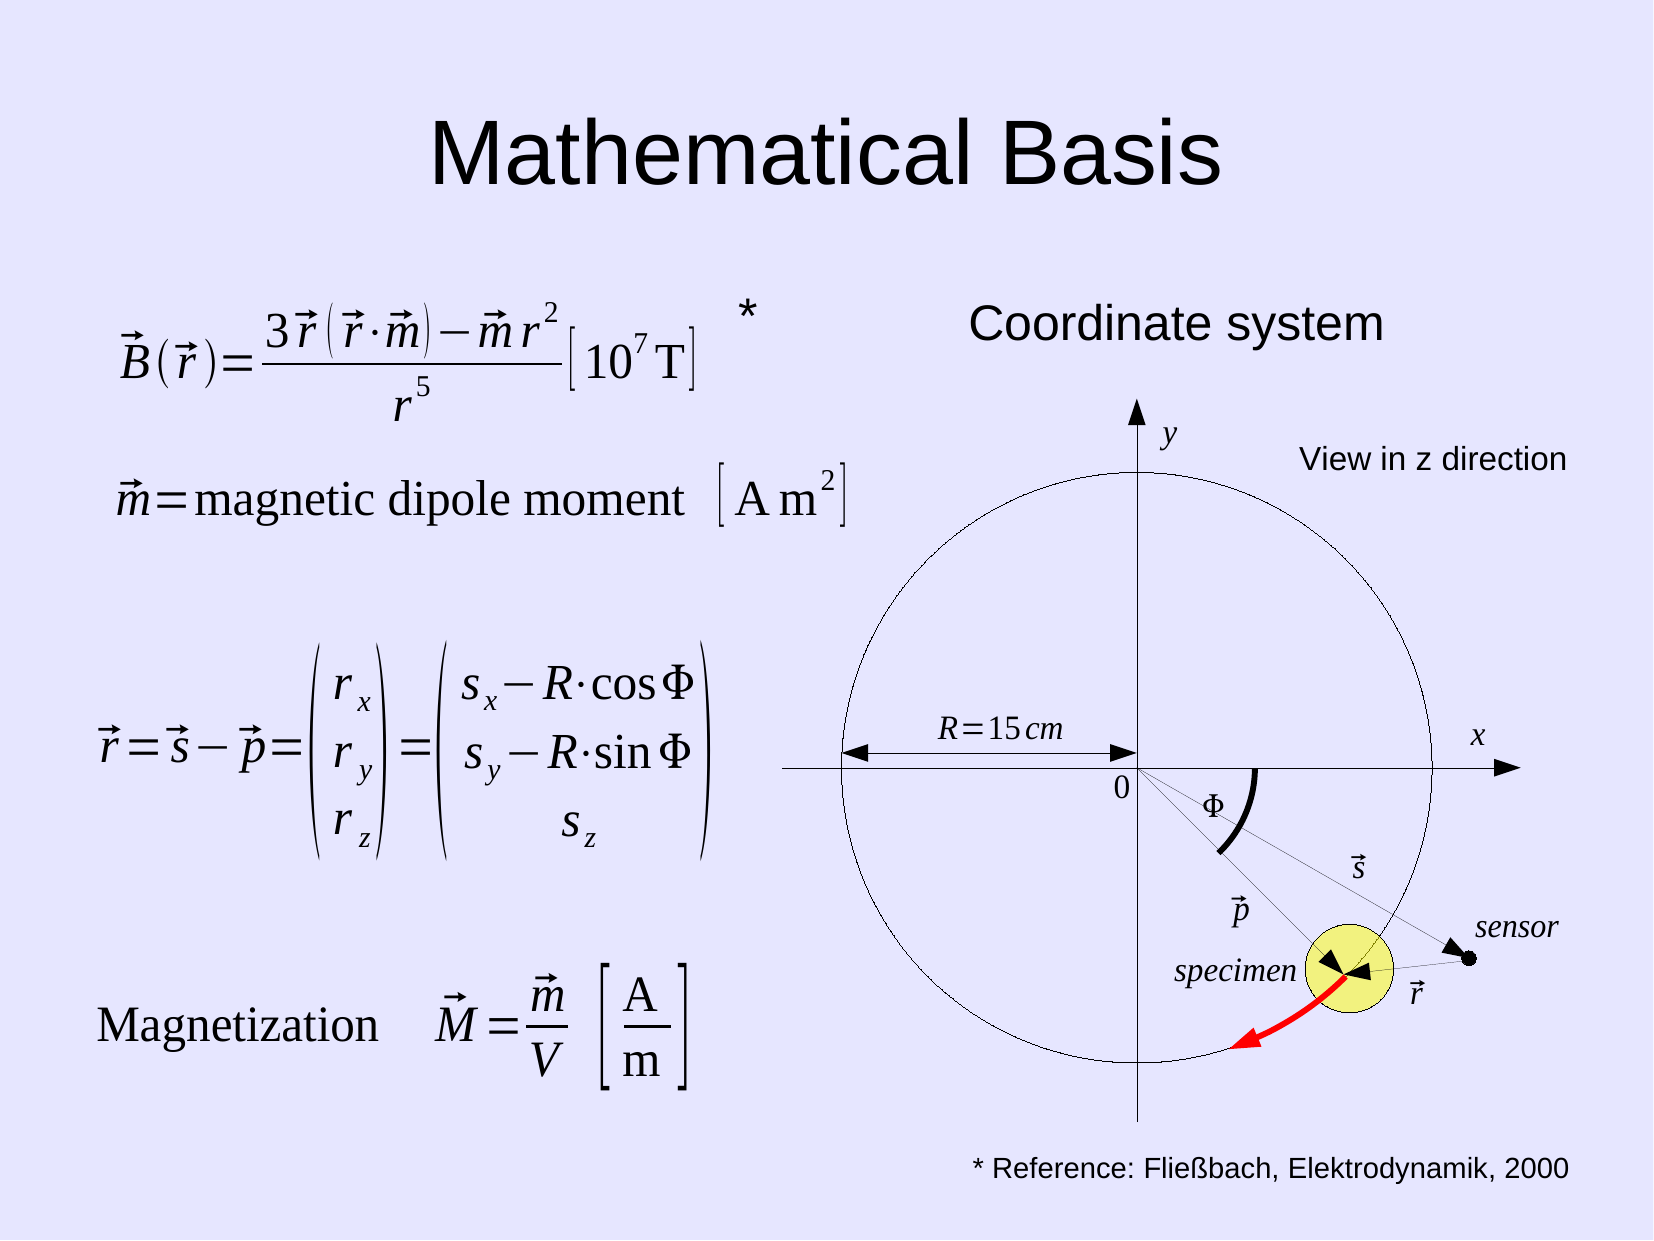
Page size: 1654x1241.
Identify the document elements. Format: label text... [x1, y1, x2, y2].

chart [1467, 907, 1565, 945]
chart [108, 460, 857, 531]
chart [110, 295, 707, 432]
text_box * Reference: Fließbach, Elektrodynamik, 2000 [972, 1151, 1570, 1185]
text_box View in z direction [1299, 440, 1568, 479]
chart [1151, 413, 1183, 452]
chart [1222, 889, 1256, 929]
chart [1343, 848, 1373, 886]
text_box [1461, 950, 1477, 961]
chart [930, 708, 1069, 747]
chart [1461, 715, 1491, 753]
text_box * [738, 287, 758, 344]
chart [90, 637, 729, 865]
chart [1195, 785, 1231, 821]
chart [1107, 767, 1137, 806]
text_box [1305, 944, 1394, 1013]
text_box Coordinate system [968, 295, 1386, 352]
chart [1166, 951, 1304, 990]
chart [88, 960, 702, 1093]
text_box [1462, 960, 1476, 966]
title Mathematical Basis [82, 49, 1571, 257]
chart [1402, 974, 1432, 1013]
text_box [1313, 924, 1394, 973]
chart [1195, 802, 1231, 827]
